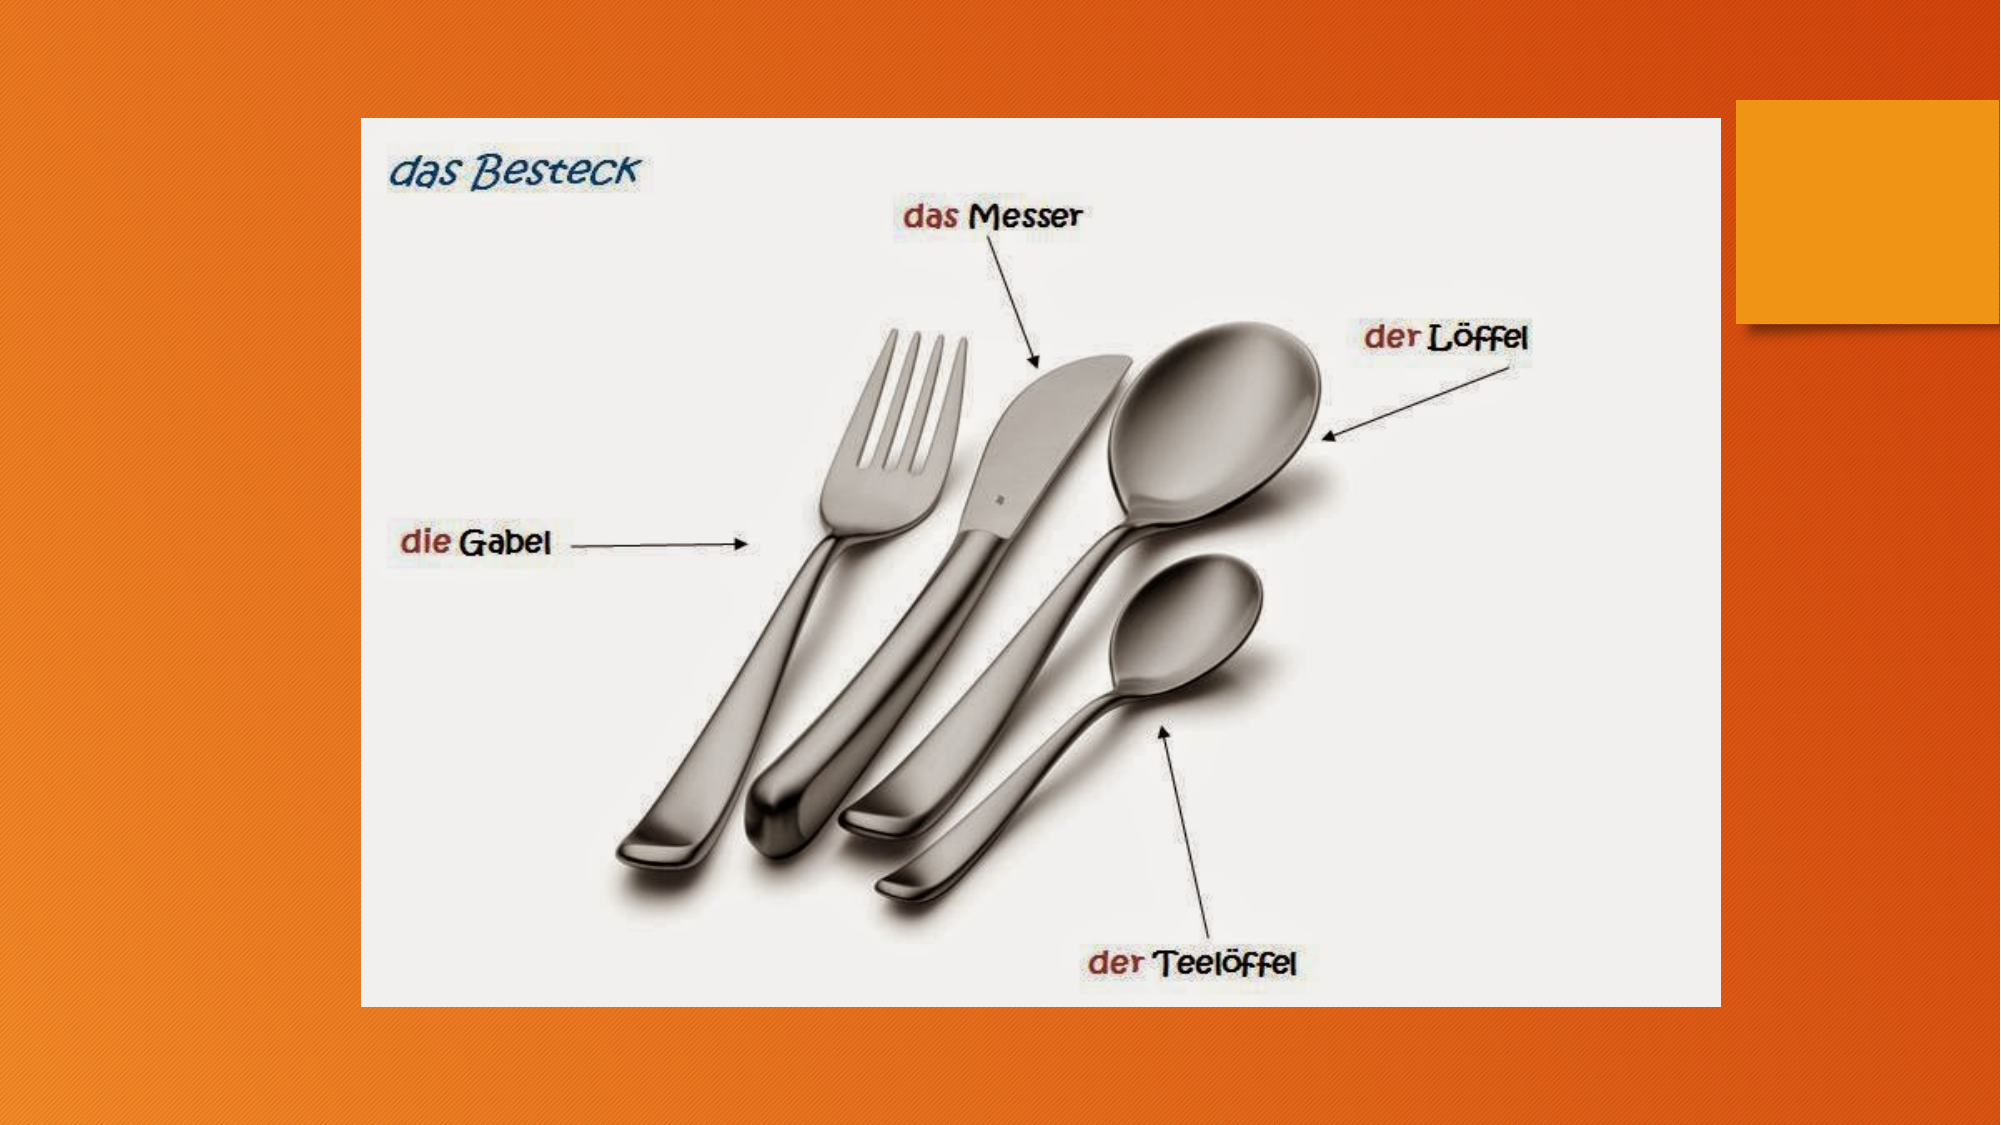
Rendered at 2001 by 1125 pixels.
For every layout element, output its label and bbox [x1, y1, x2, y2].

picture [361, 118, 1721, 1007]
